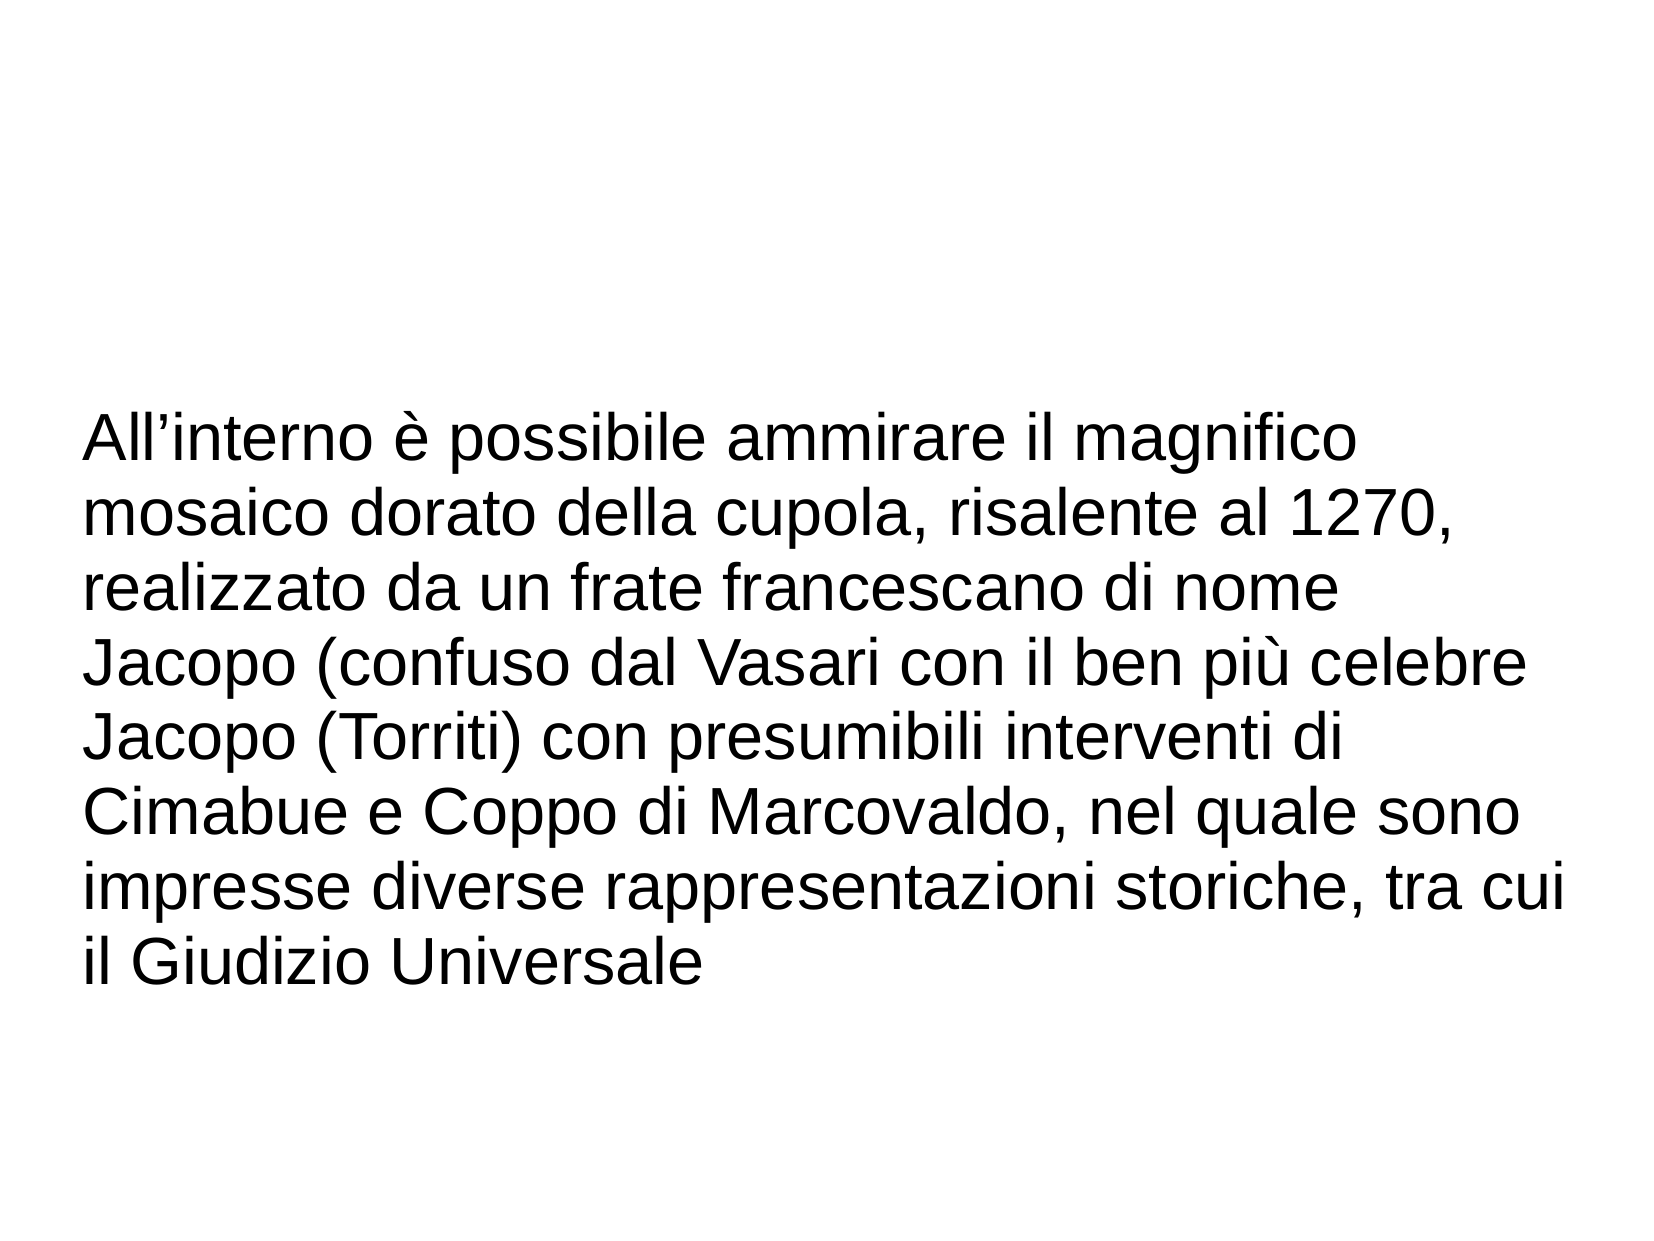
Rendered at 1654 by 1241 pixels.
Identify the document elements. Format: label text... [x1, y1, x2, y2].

subtitle All’interno è possibile ammirare il magnifico mosaico dorato della cupola, risalente al 1270, realizzato da un frate francescano di nome Jacopo (confuso dal Vasari con il ben più celebre Jacopo (Torriti) con presumibili interventi di Cimabue e Coppo di Marcovaldo, nel quale sono impresse diverse rappresentazioni storiche, tra cui il Giudizio Universale [82, 290, 1571, 1109]
